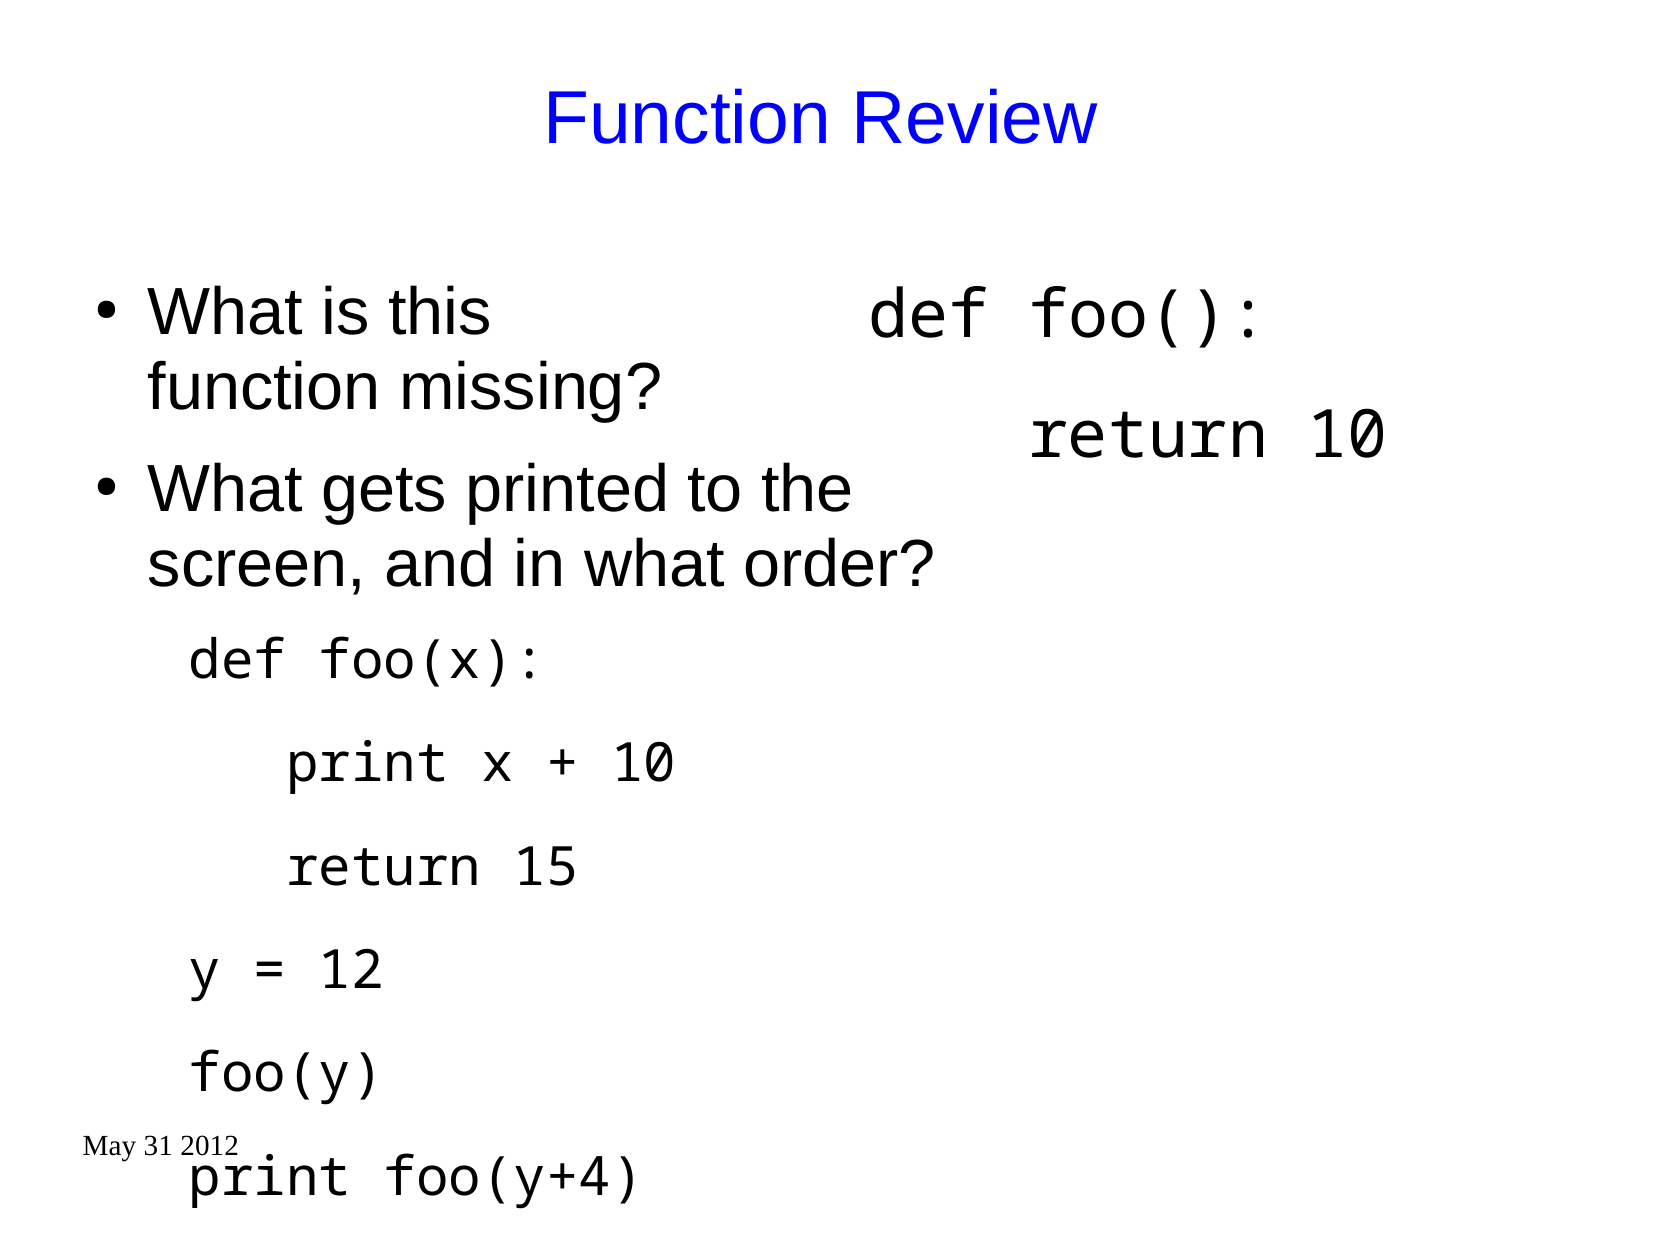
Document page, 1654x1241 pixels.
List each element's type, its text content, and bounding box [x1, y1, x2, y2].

list What gets printed to the screen, and in what order? [76, 451, 1506, 621]
title Function Review [76, 58, 1565, 178]
list def foo(): return 10 [797, 265, 1400, 435]
list What is this function missing? [76, 274, 680, 443]
list def foo(x): print x + 10 return 15 y = 12 foo(y) print foo(y+4) [118, 620, 721, 1182]
